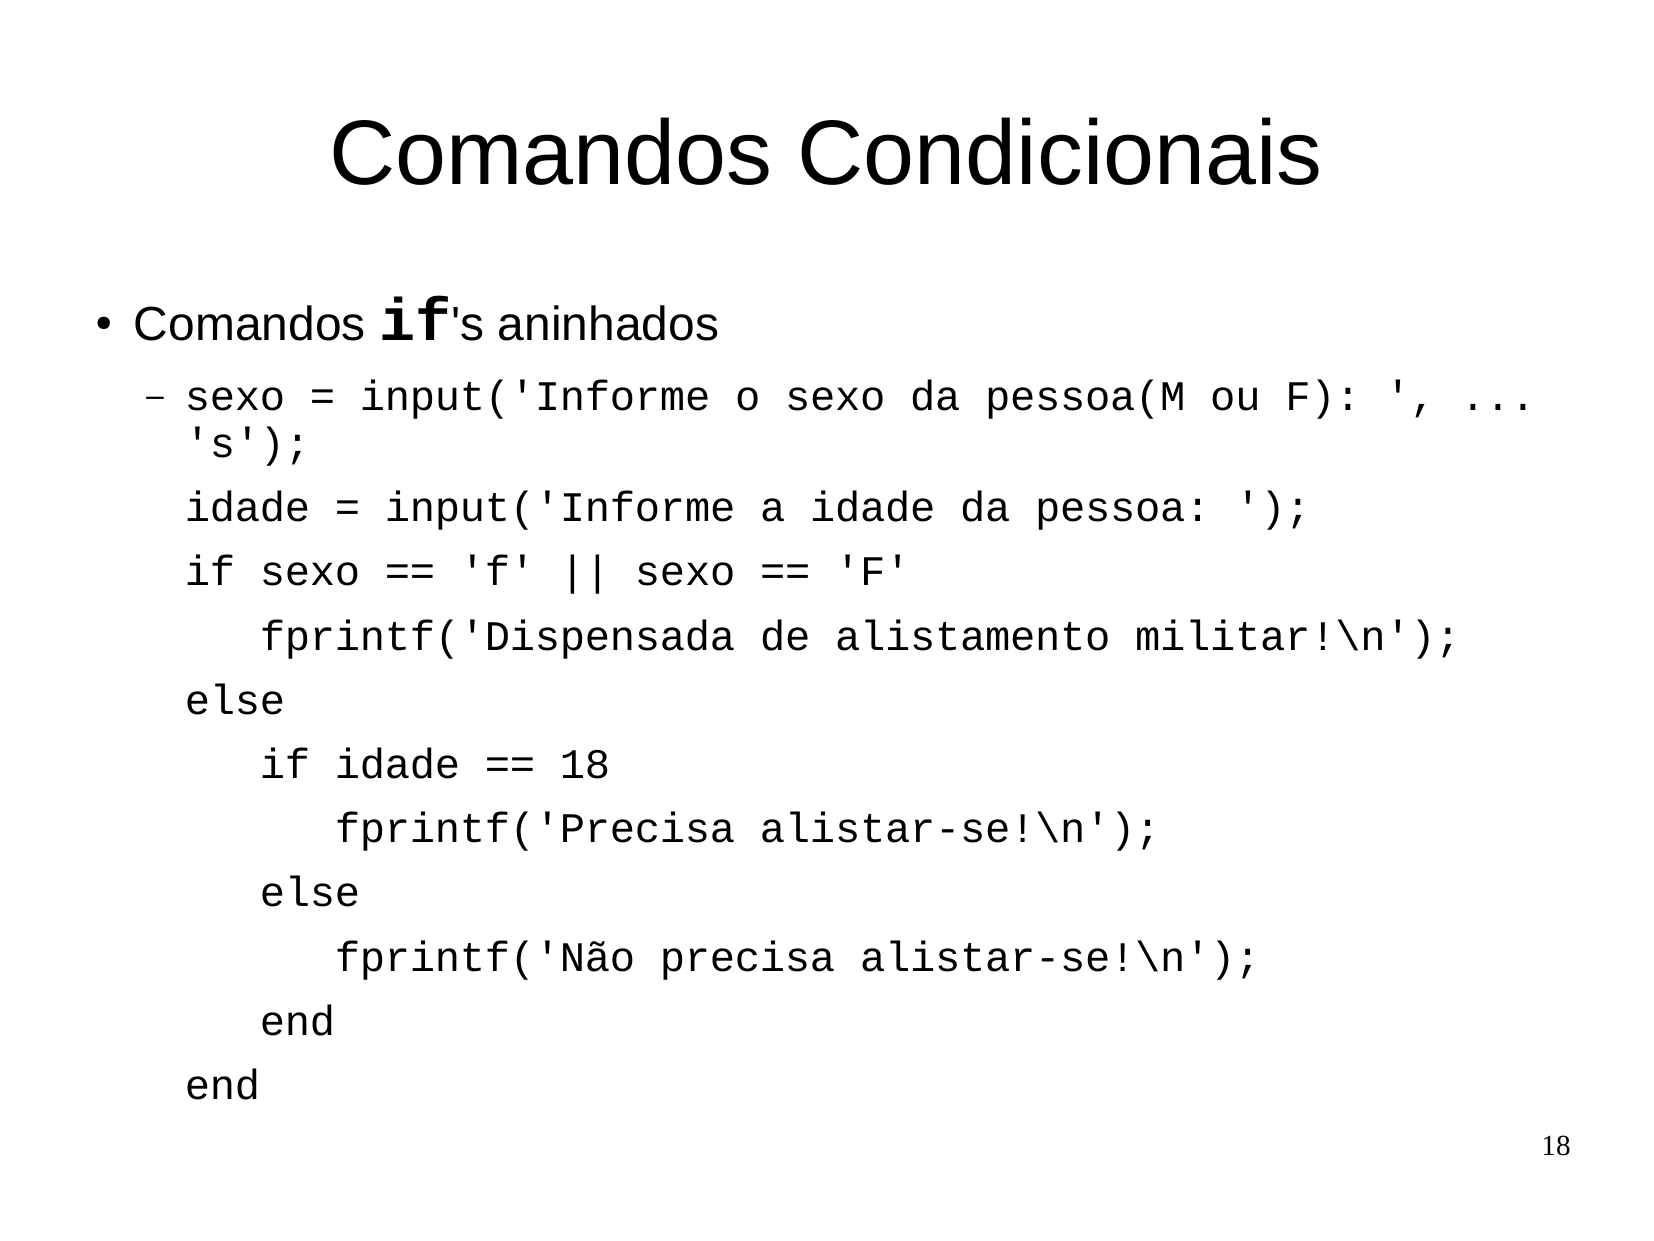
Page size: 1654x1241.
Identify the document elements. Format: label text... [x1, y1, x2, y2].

title Comandos Condicionais [82, 49, 1571, 257]
list Comandos if's aninhados sexo = input('Informe o sexo da pessoa(M ou F): ', ... 's'); idade = input('Informe a idade da pessoa: '); if sexo == 'f' || sexo == 'F' fprintf('Dispensada de alistamento militar!\n'); else if idade == 18 fprintf('Precisa alistar-se!\n'); else fprintf('Não precisa alistar-se!\n'); end end [82, 290, 1571, 1123]
